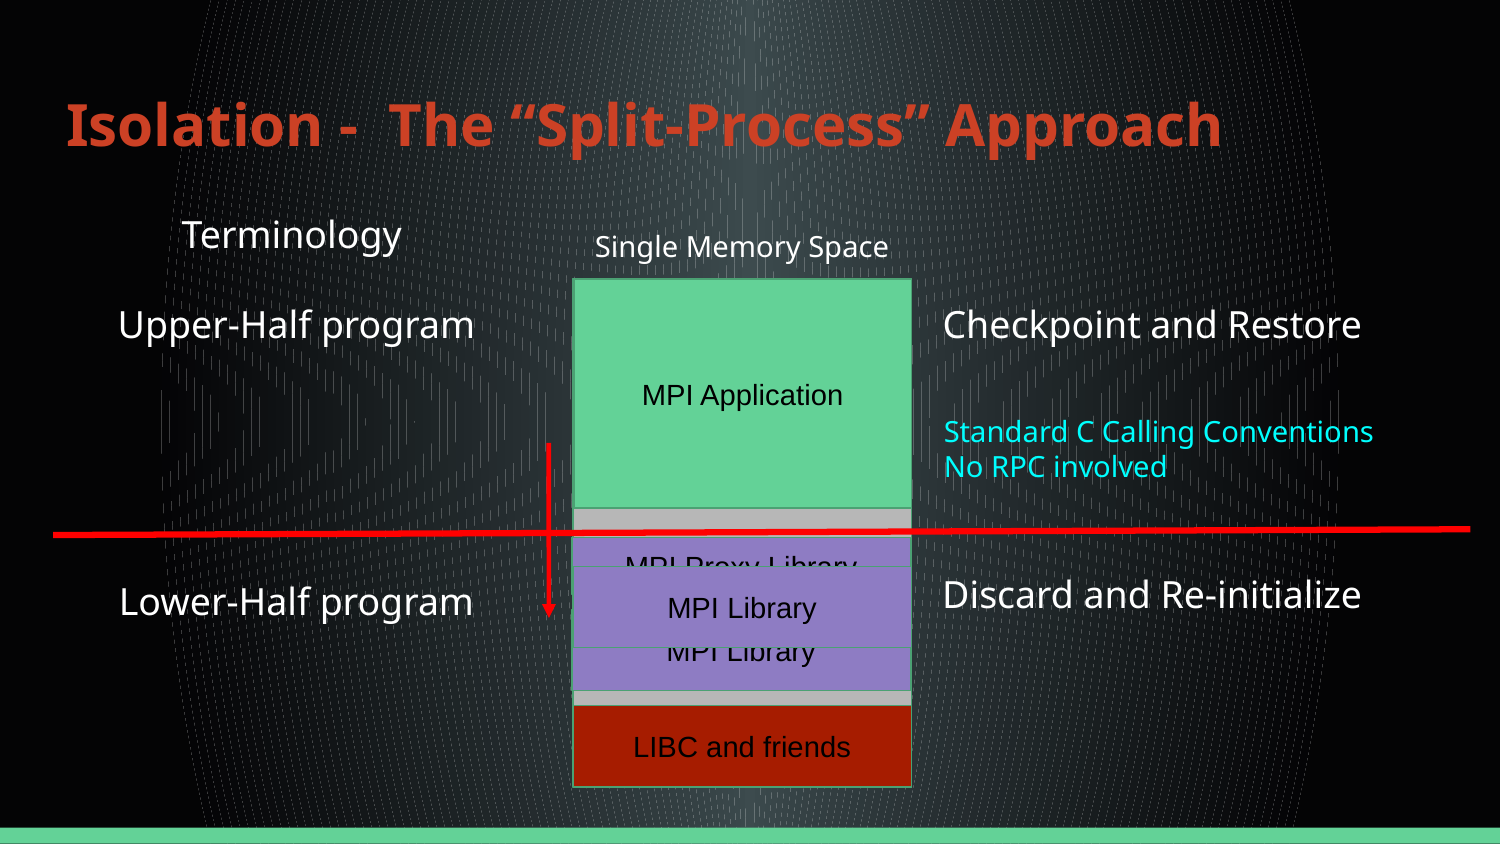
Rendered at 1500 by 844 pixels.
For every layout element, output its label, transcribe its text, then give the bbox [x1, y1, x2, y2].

title Isolation - The “Split-Process” Approach [51, 72, 1449, 167]
text_box MPI Proxy Library [571, 537, 911, 595]
list Upper-Half program [67, 279, 526, 509]
list Terminology [166, 189, 427, 271]
text_box MPI Library [572, 566, 912, 648]
text_box MPI Library [571, 609, 911, 691]
text_box [585, 535, 912, 566]
text_box Standard C Calling Conventions No RPC involved [928, 398, 1396, 524]
list Lower-Half program [67, 555, 526, 785]
text_box Single Memory Space [572, 213, 912, 271]
list Checkpoint and Restore [923, 279, 1382, 509]
text_box [572, 278, 912, 529]
list Discard and Re-initialize [923, 548, 1382, 778]
text_box LIBC and friends [572, 705, 912, 787]
text_box [572, 648, 912, 705]
text_box MPI Application [573, 279, 912, 509]
